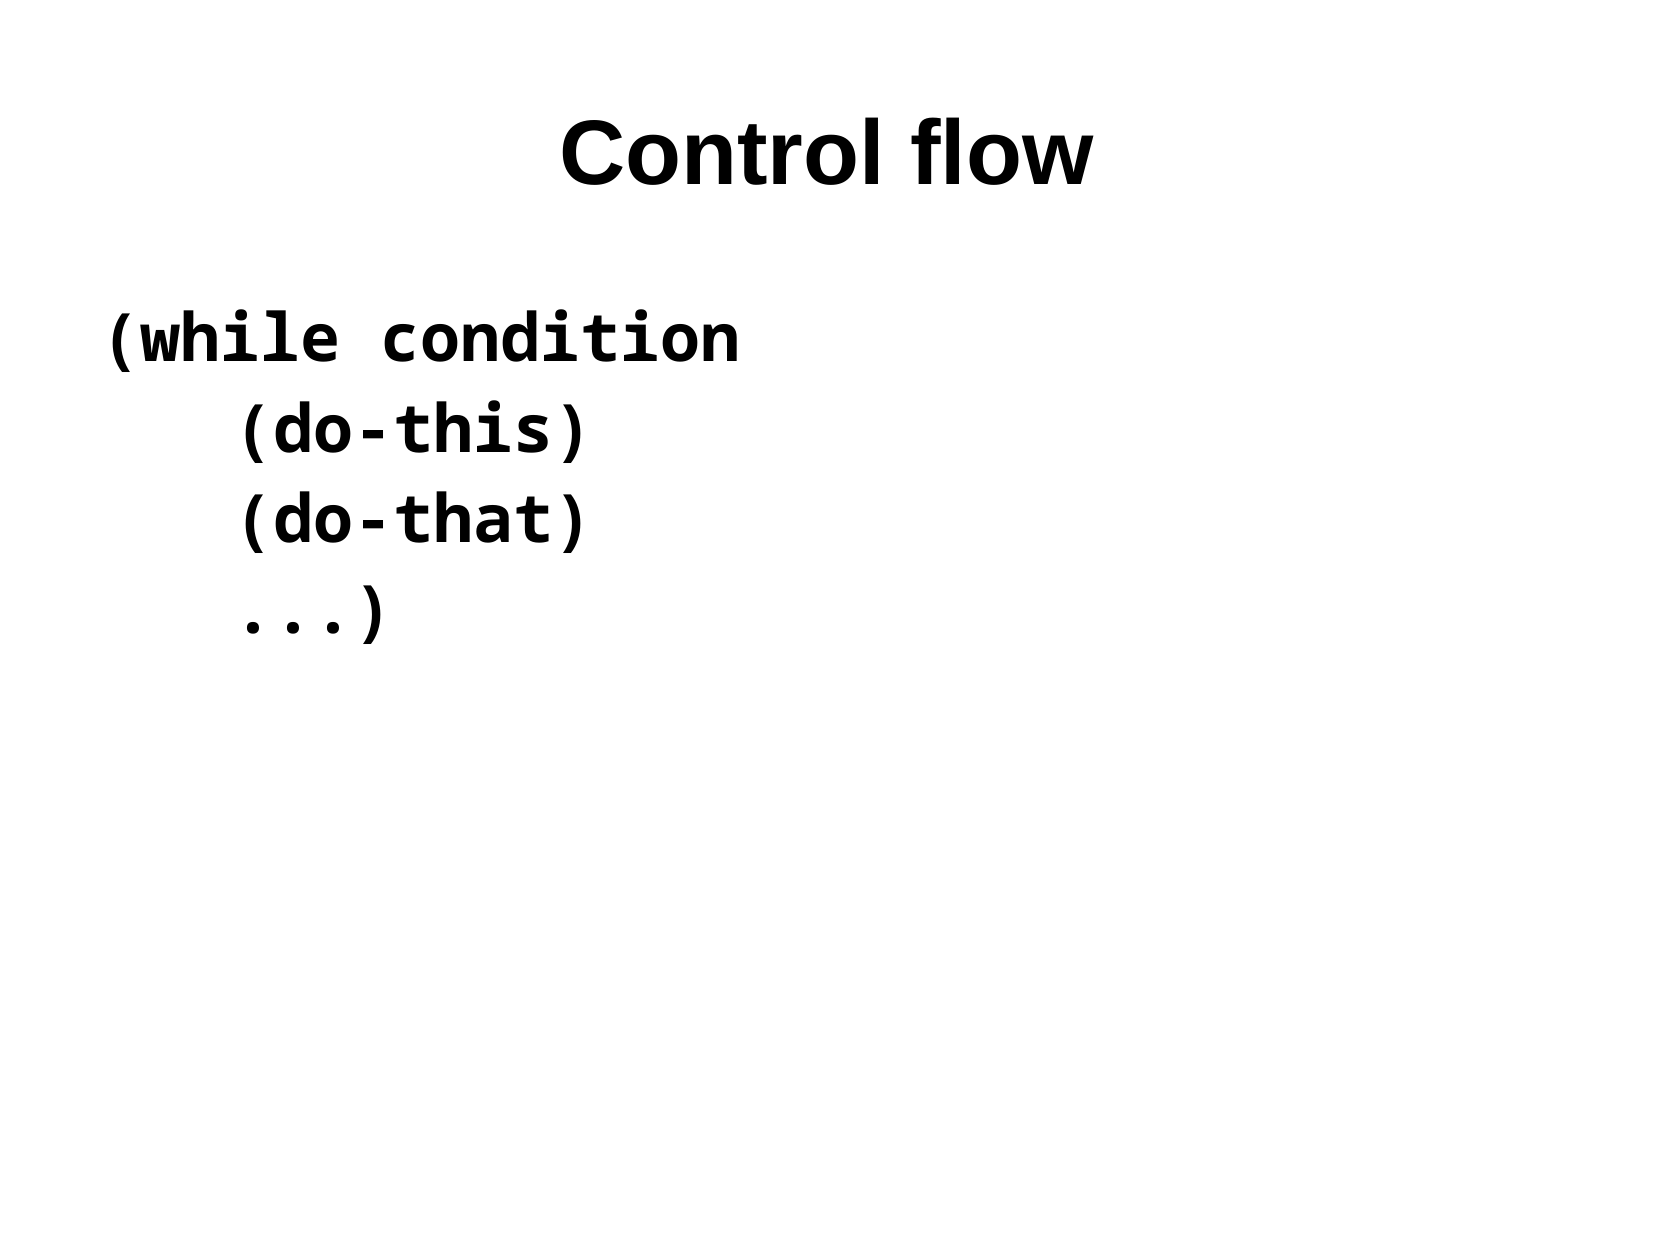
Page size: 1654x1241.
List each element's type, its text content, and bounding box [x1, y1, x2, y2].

title Control flow [82, 56, 1571, 250]
list (while condition (do-this) (do-that) ...) [82, 290, 1571, 1094]
